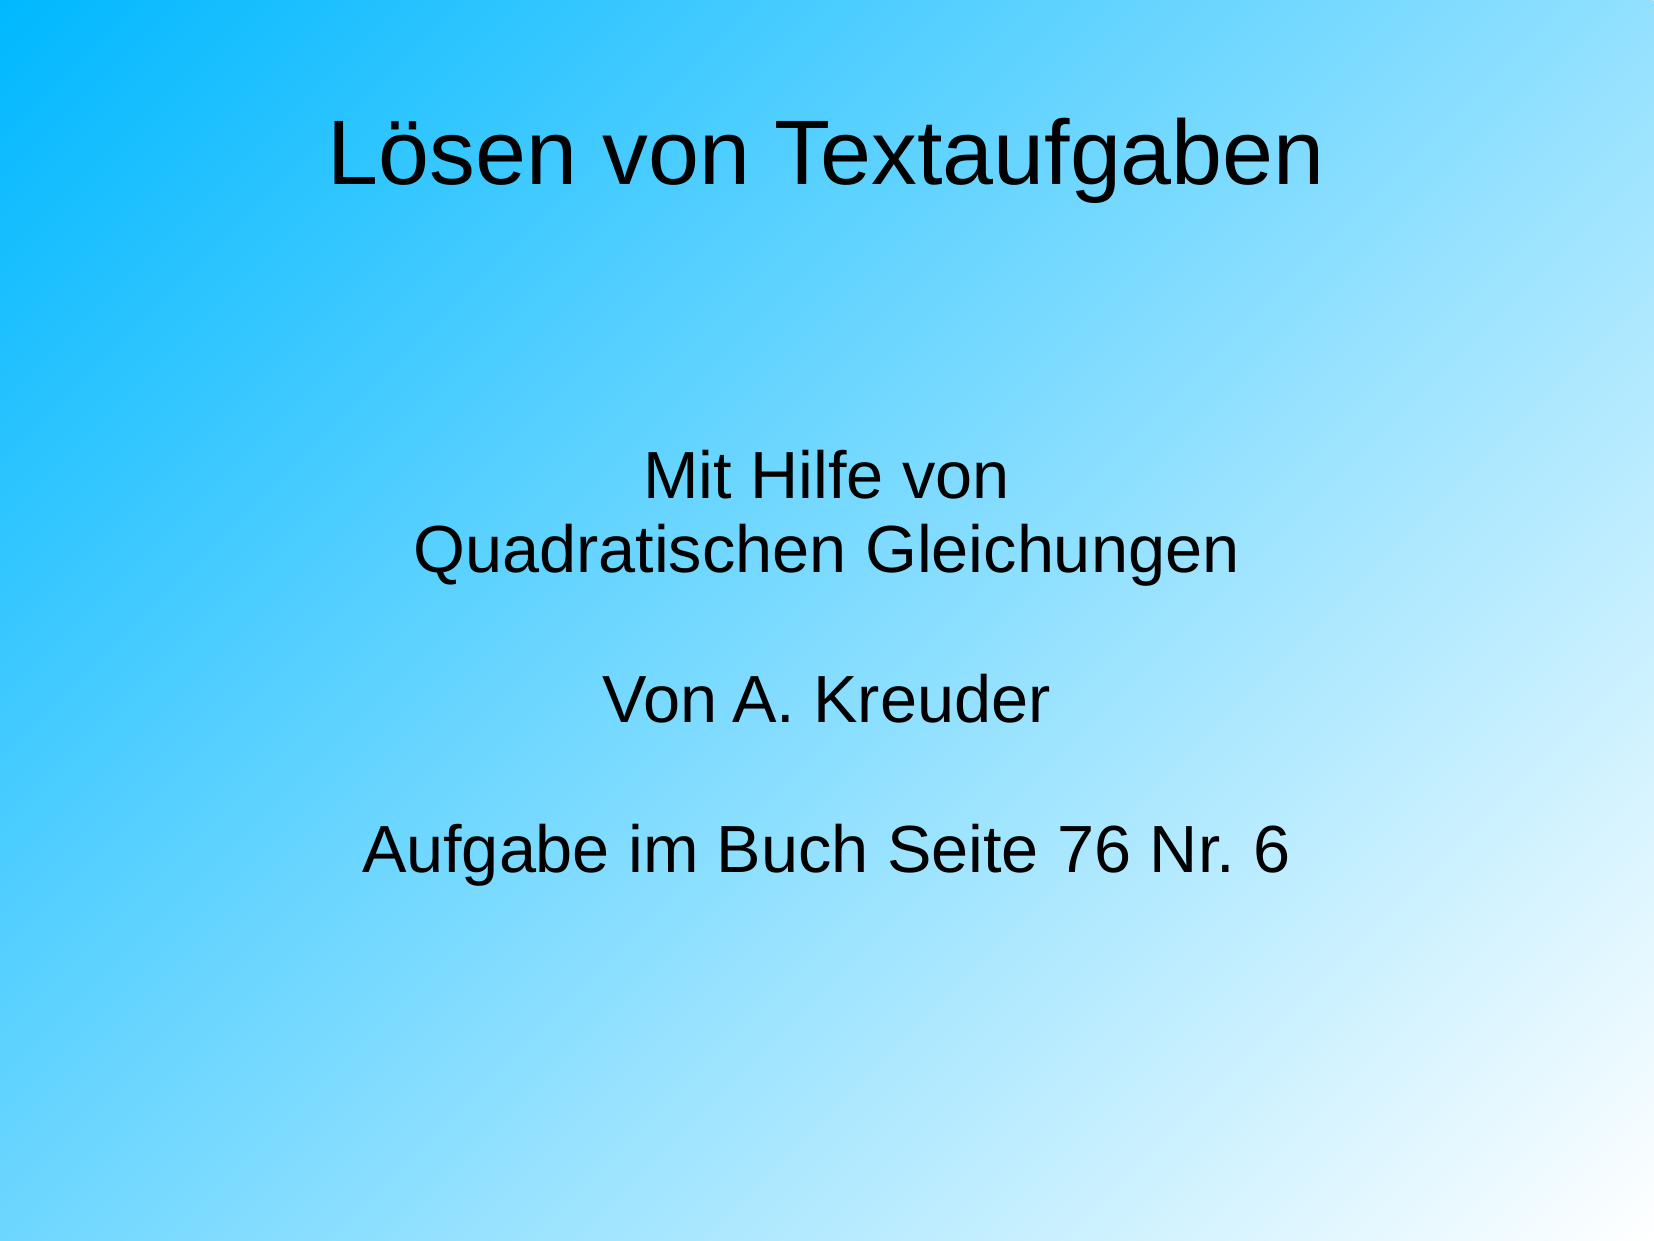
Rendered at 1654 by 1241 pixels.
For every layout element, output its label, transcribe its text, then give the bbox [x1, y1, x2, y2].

subtitle Mit Hilfe von Quadratischen Gleichungen Von A. Kreuder Aufgabe im Buch Seite 76 Nr. 6 [82, 290, 1571, 1109]
title Lösen von Textaufgaben [82, 49, 1571, 257]
